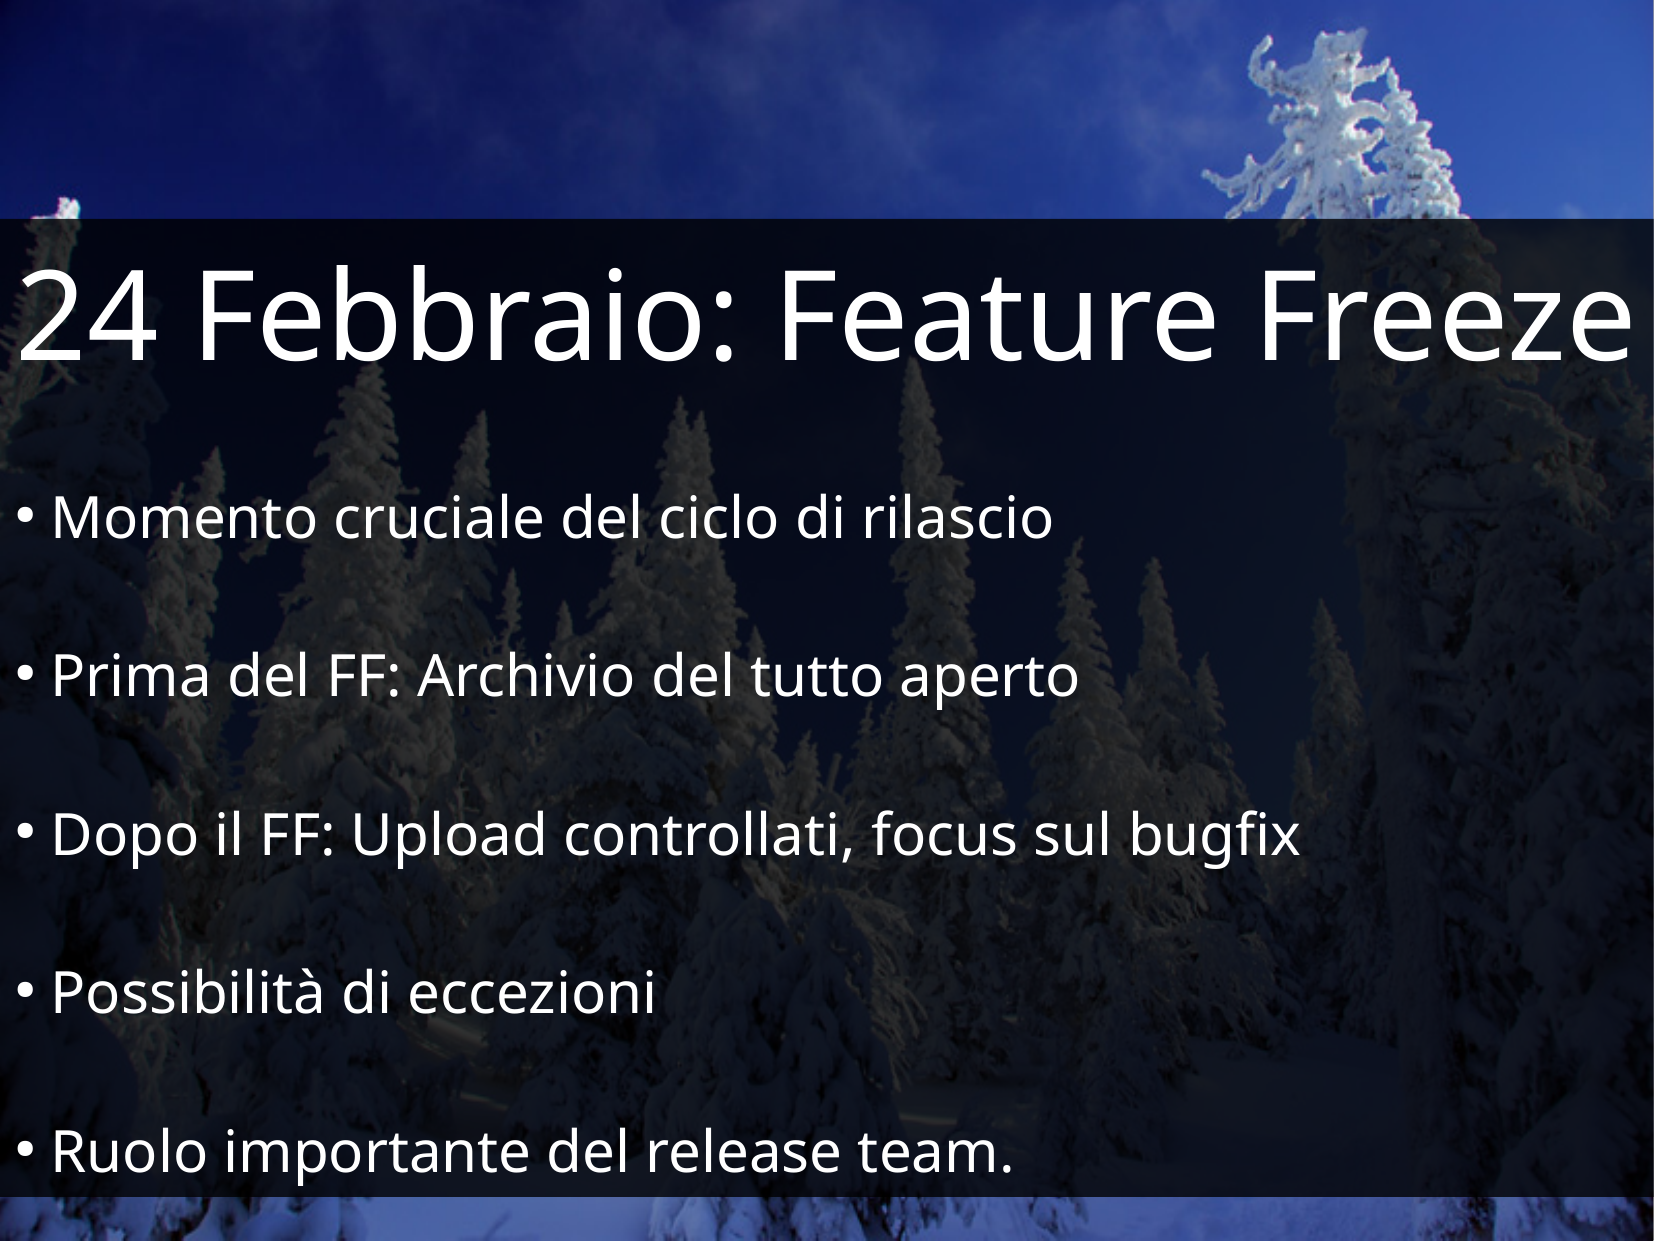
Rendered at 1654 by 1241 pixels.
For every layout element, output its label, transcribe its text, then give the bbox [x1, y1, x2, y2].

text_box 24 Febbraio: Feature Freeze Momento cruciale del ciclo di rilascio Prima del FF: Archivio del tutto aperto Dopo il FF: Upload controllati, focus sul bugfix Possibilità di eccezioni Ruolo importante del release team. [0, 218, 1654, 1027]
picture [0, 0, 1654, 218]
picture [0, 1027, 1654, 1241]
